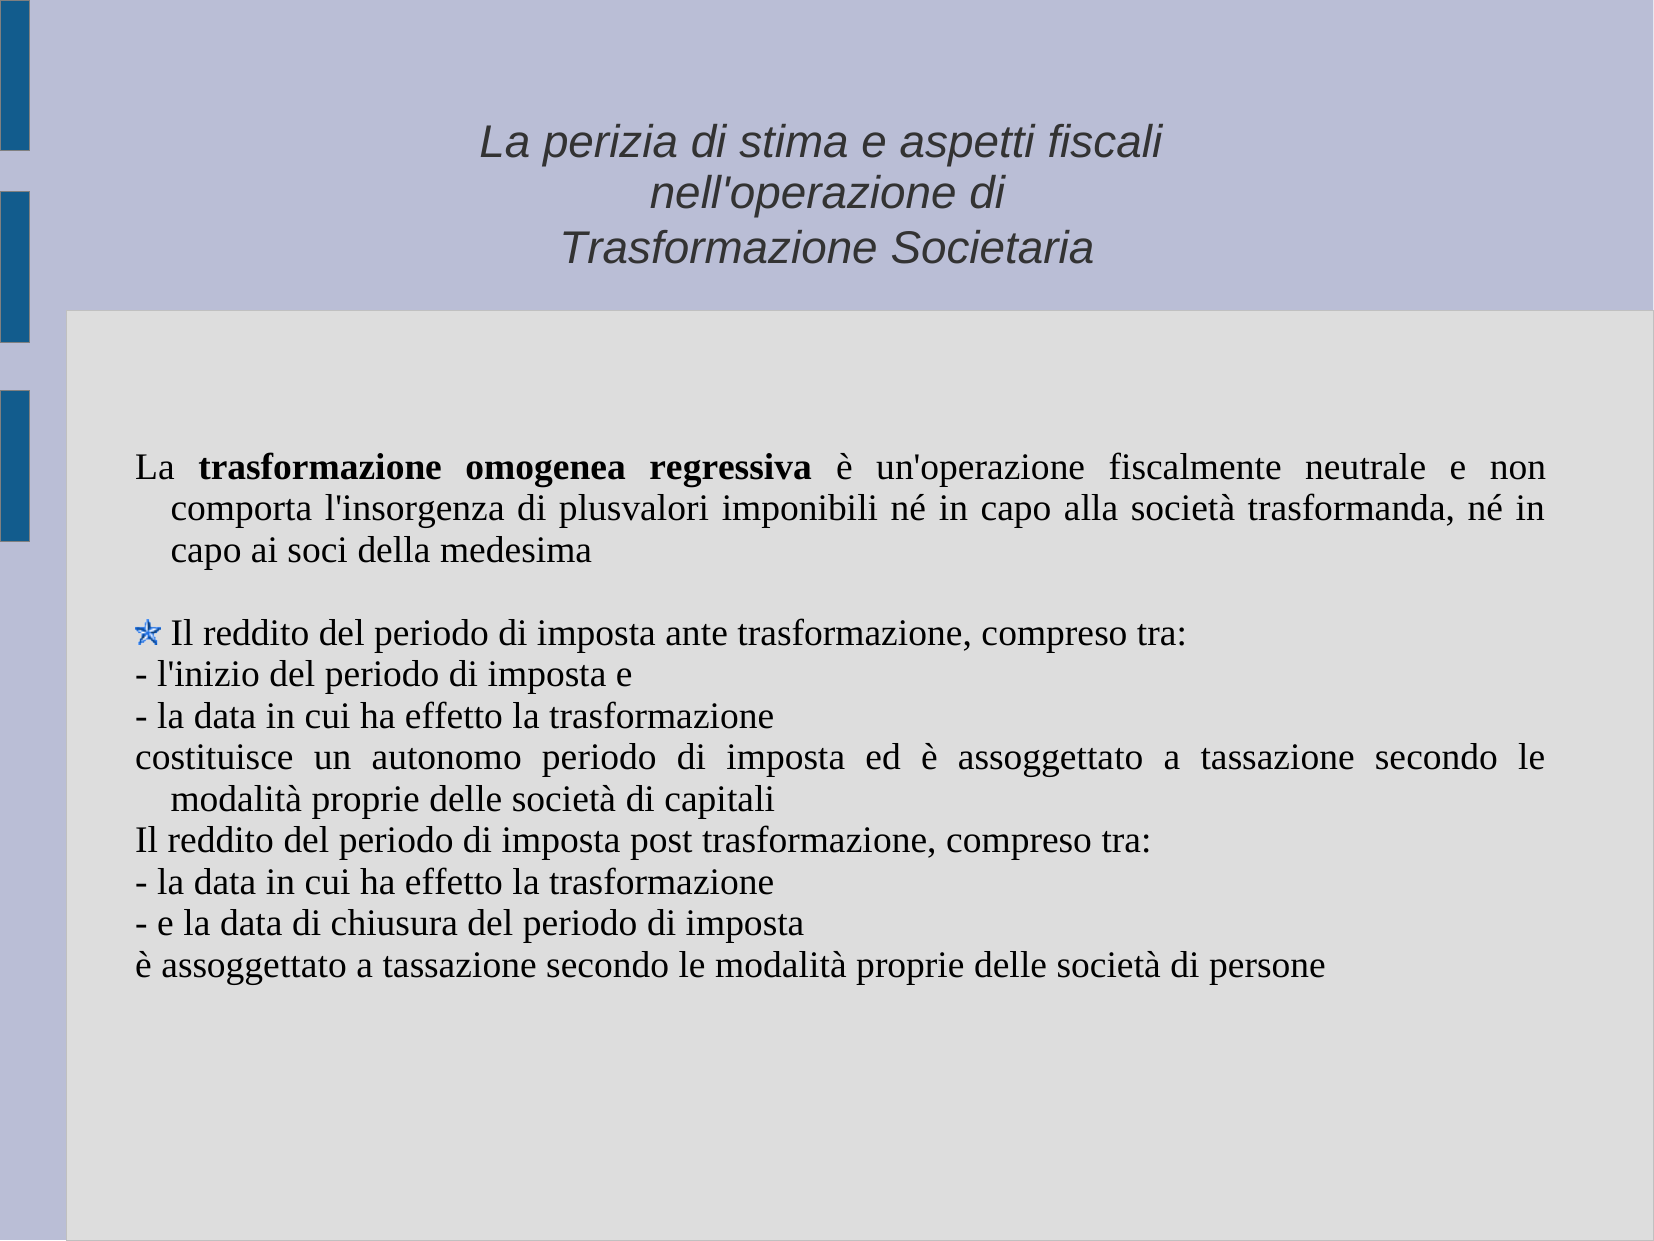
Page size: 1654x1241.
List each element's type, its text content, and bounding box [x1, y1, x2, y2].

title La perizia di stima e aspetti fiscali nell'operazione di Trasformazione Societaria [121, 91, 1534, 299]
subtitle La trasformazione omogenea regressiva è un'operazione fiscalmente neutrale e non comporta l'insorgenza di plusvalori imponibili né in capo alla società trasformanda, né in capo ai soci della medesima Il reddito del periodo di imposta ante trasformazione, compreso tra: - l'inizio del periodo di imposta e - la data in cui ha effetto la trasformazione costituisce un autonomo periodo di imposta ed è assoggettato a tassazione secondo le modalità proprie delle società di capitali Il reddito del periodo di imposta post trasformazione, compreso tra: - la data in cui ha effetto la trasformazione - e la data di chiusura del periodo di imposta è assoggettato a tassazione secondo le modalità proprie delle società di persone [135, 201, 1548, 1241]
